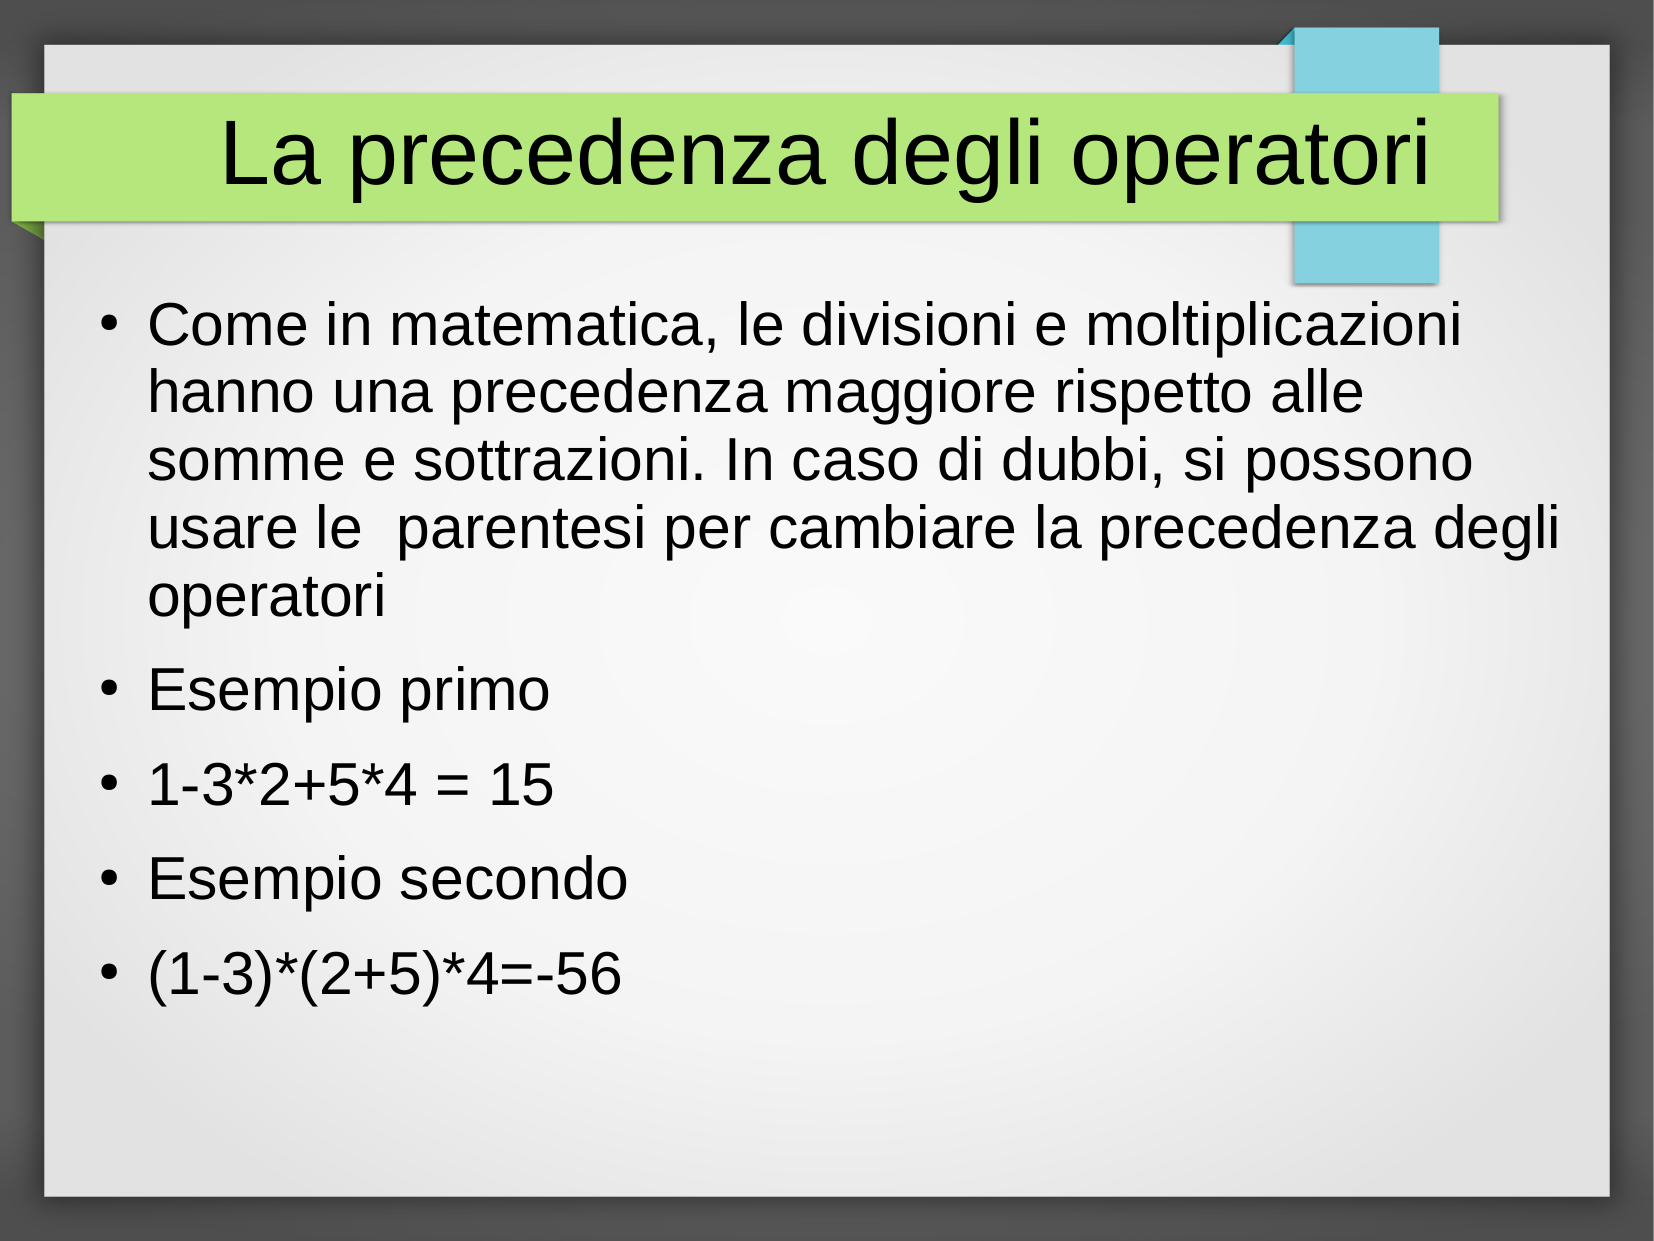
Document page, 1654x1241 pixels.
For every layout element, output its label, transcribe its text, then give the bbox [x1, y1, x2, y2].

title La precedenza degli operatori [82, 49, 1571, 257]
picture [0, 0, 1654, 1241]
list Come in matematica, le divisioni e moltiplicazioni hanno una precedenza maggiore rispetto alle somme e sottrazioni. In caso di dubbi, si possono usare le parentesi per cambiare la precedenza degli operatori Esempio primo 1-3*2+5*4 = 15 Esempio secondo (1-3)*(2+5)*4=-56 [82, 290, 1571, 1010]
